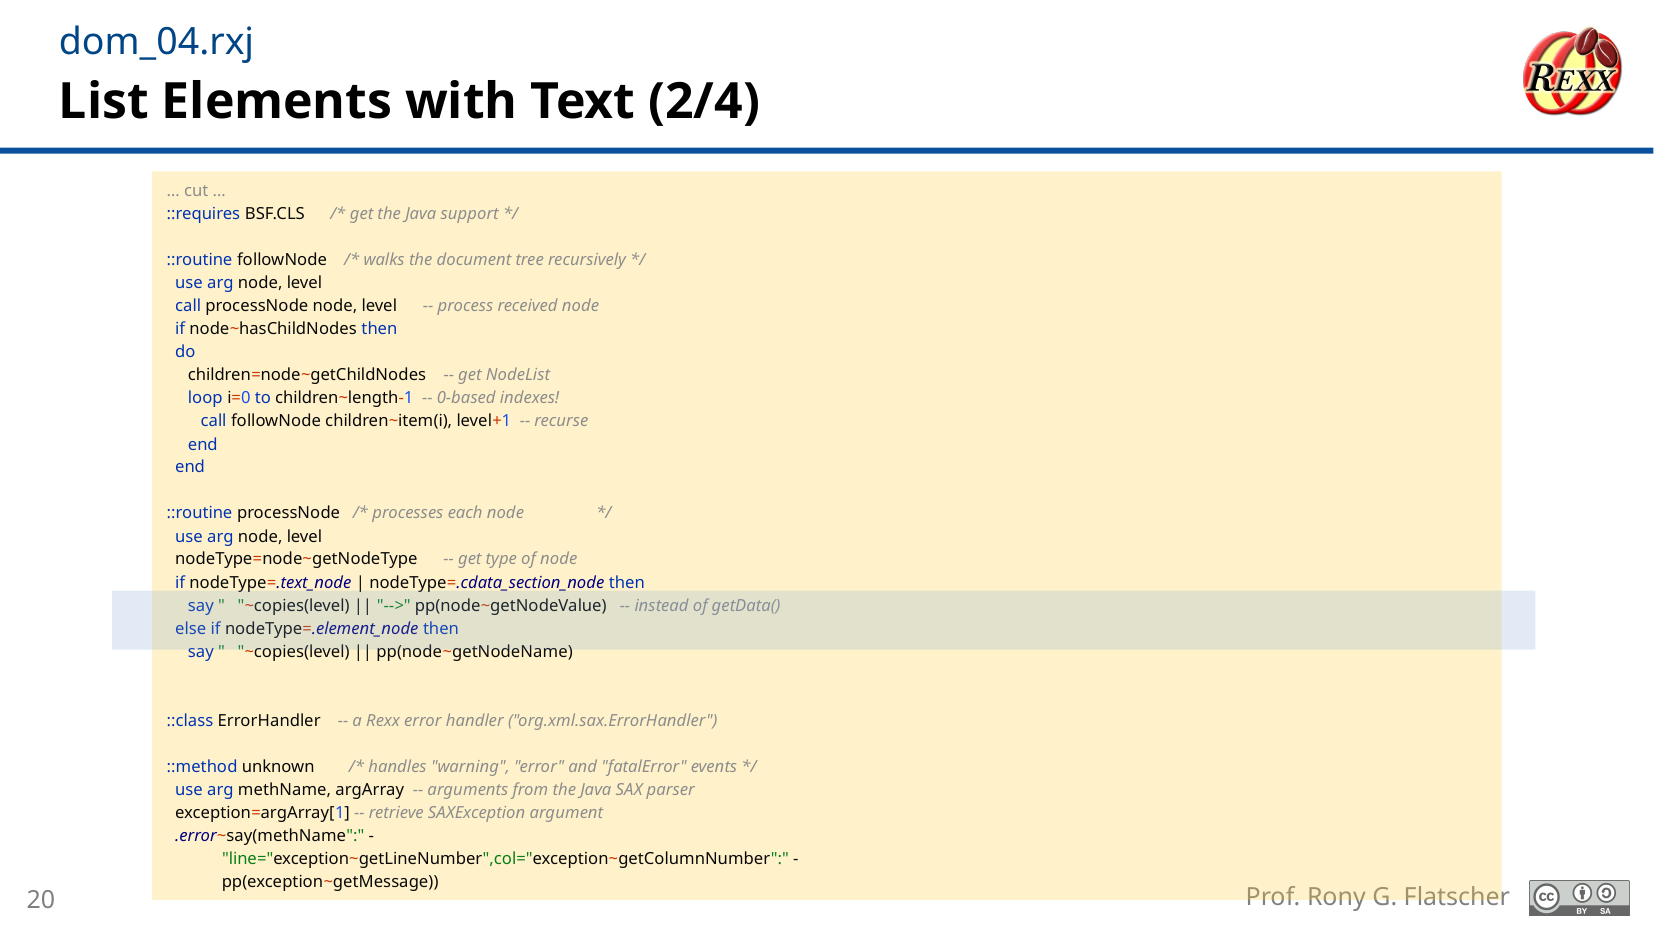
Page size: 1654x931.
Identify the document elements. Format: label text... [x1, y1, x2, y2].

title dom_04.rxj List Elements with Text (2/4) [0, 0, 1625, 148]
text_box [112, 590, 1536, 650]
text_box … cut … ::requires BSF.CLS /* get the Java support */ ::routine followNode /* walks the document tree recursively */ use arg node, level call processNode node, level -- process received node if node~hasChildNodes then do children=node~getChildNodes -- get NodeList loop i=0 to children~length-1 -- 0-based indexes! call followNode children~item(i), level+1 -- recurse end end ::routine processNode /* processes each node */ use arg node, level nodeType=node~getNodeType -- get type of node if nodeType=.text_node | nodeType=.cdata_section_node then say " "~copies(level) || "-->" pp(node~getNodeValue) -- instead of getData() else if nodeType=.element_node then say " "~copies(level) || pp(node~getNodeName) ::class ErrorHandler -- a Rexx error handler ("org.xml.sax.ErrorHandler") ::method unknown /* handles "warning", "error" and "fatalError" events */ use arg methName, argArray -- arguments from the Java SAX parser exception=argArray[1] -- retrieve SAXException argument .error~say(methName":" - "line="exception~getLineNumber",col="exception~getColumnNumber":" - pp(exception~getMessage)) [151, 650, 1502, 860]
text_box … cut … ::requires BSF.CLS /* get the Java support */ ::routine followNode /* walks the document tree recursively */ use arg node, level call processNode node, level -- process received node if node~hasChildNodes then do children=node~getChildNodes -- get NodeList loop i=0 to children~length-1 -- 0-based indexes! call followNode children~item(i), level+1 -- recurse end end ::routine processNode /* processes each node */ use arg node, level nodeType=node~getNodeType -- get type of node if nodeType=.text_node | nodeType=.cdata_section_node then say " "~copies(level) || "-->" pp(node~getNodeValue) -- instead of getData() else if nodeType=.element_node then say " "~copies(level) || pp(node~getNodeName) ::class ErrorHandler -- a Rexx error handler ("org.xml.sax.ErrorHandler") ::method unknown /* handles "warning", "error" and "fatalError" events */ use arg methName, argArray -- arguments from the Java SAX parser exception=argArray[1] -- retrieve SAXException argument .error~say(methName":" - "line="exception~getLineNumber",col="exception~getColumnNumber":" - pp(exception~getMessage)) [151, 171, 1502, 590]
